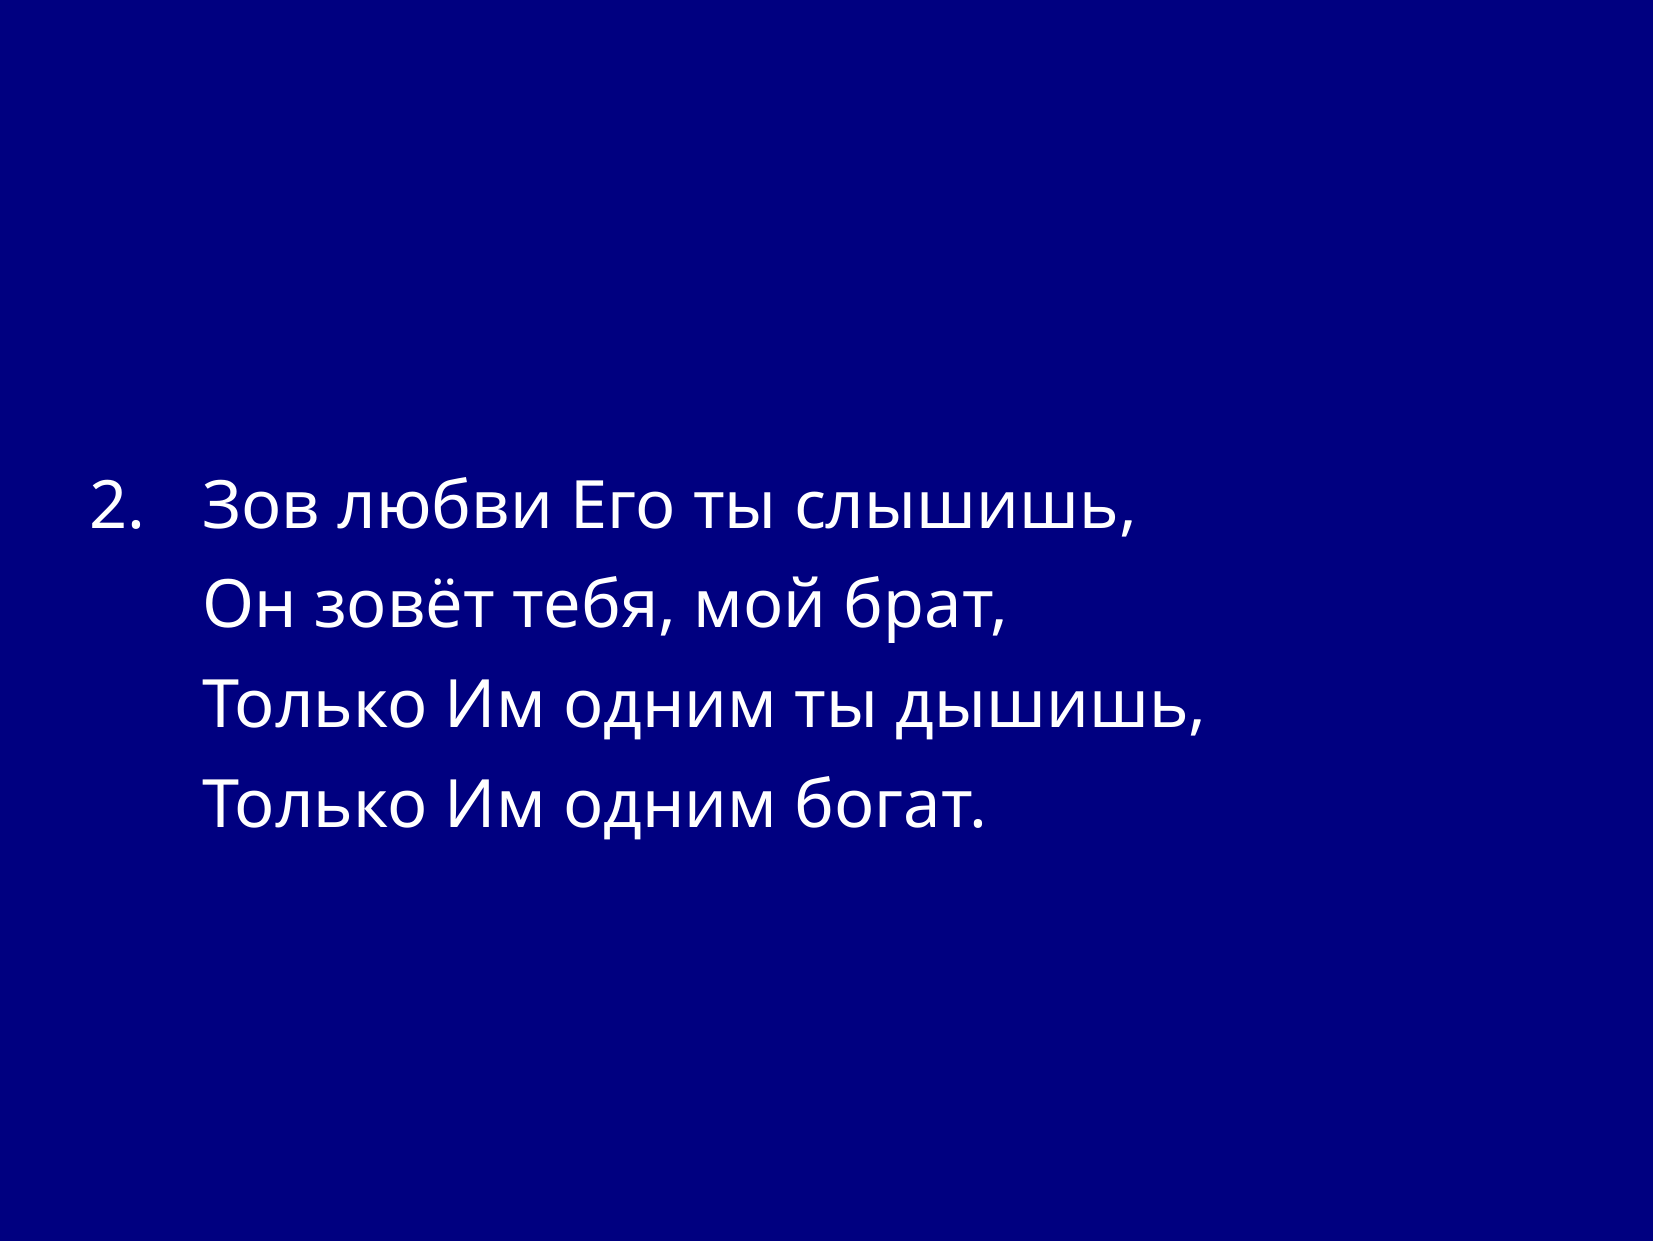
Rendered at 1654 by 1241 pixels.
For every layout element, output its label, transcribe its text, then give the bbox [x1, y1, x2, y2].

text_box 2. Зов любви Его ты слышишь, Он зовёт тебя, мой брат, Только Им одним ты дышишь, Только Им одним богат. [75, 150, 1576, 1163]
